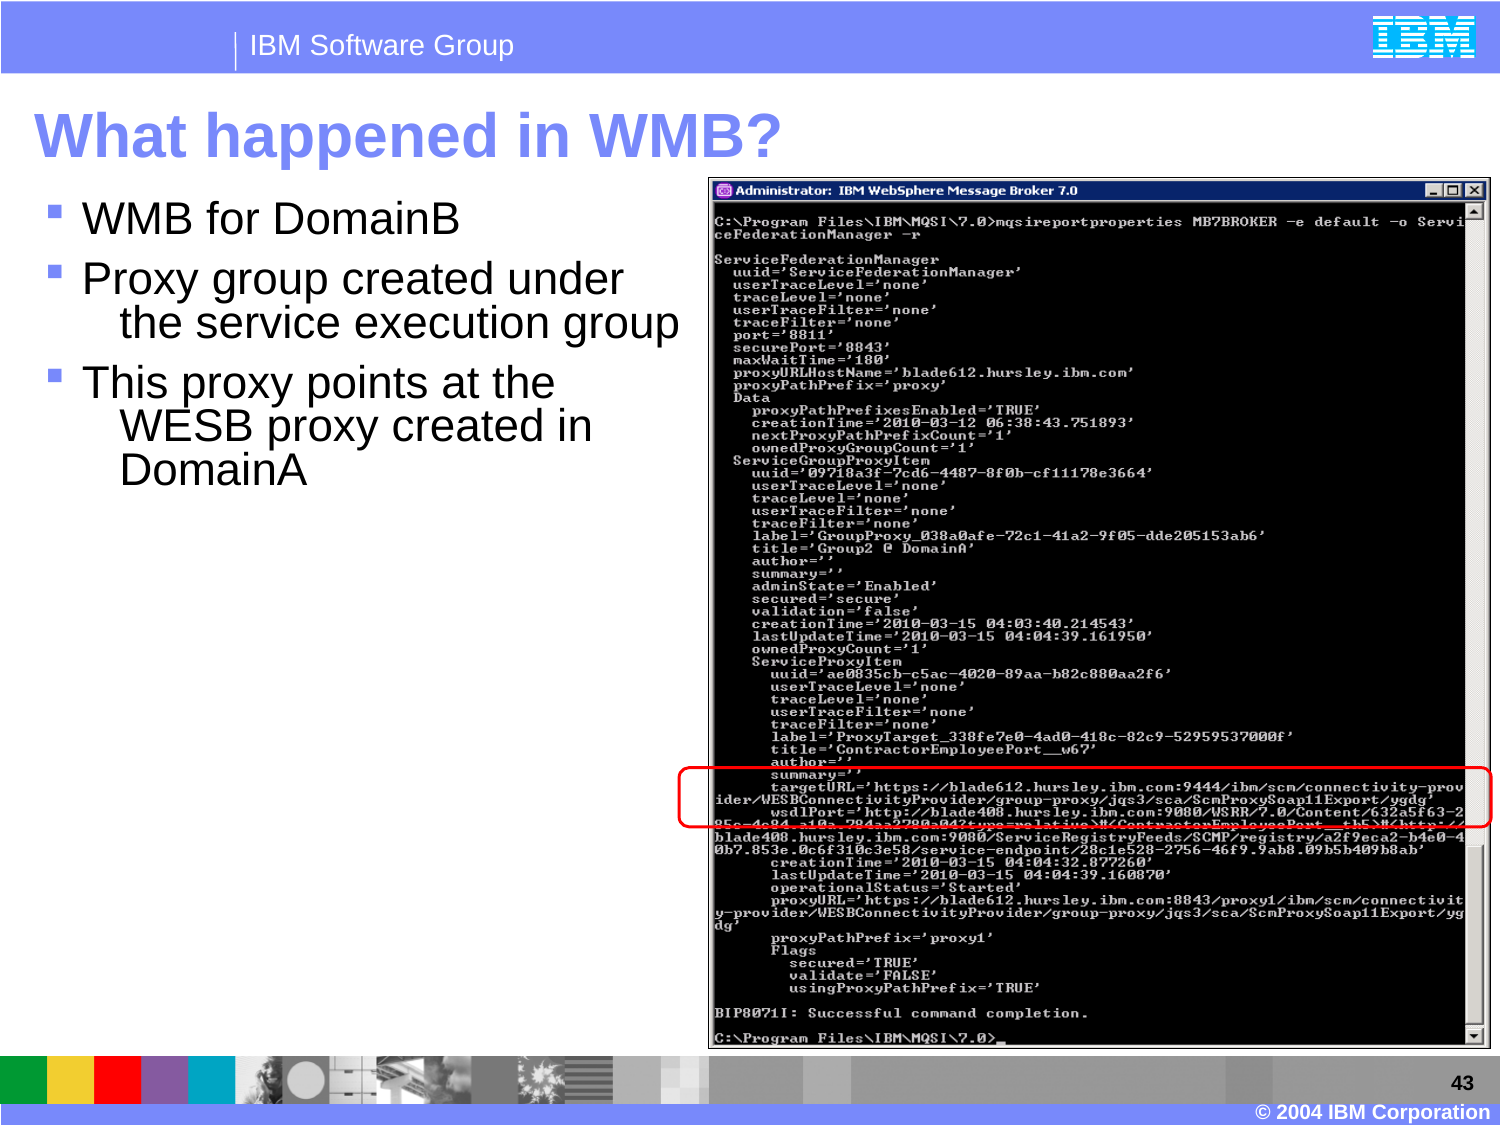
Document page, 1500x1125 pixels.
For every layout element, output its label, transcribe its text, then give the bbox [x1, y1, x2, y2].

list WMB for DomainB Proxy group created under the service execution group This proxy points at the WESB proxy created in DomainA [29, 191, 708, 1004]
picture [0, 1056, 1500, 1104]
picture [708, 824, 1491, 1049]
title What happened in WMB? [19, 97, 1483, 181]
picture [708, 177, 1491, 770]
picture [708, 770, 1489, 825]
